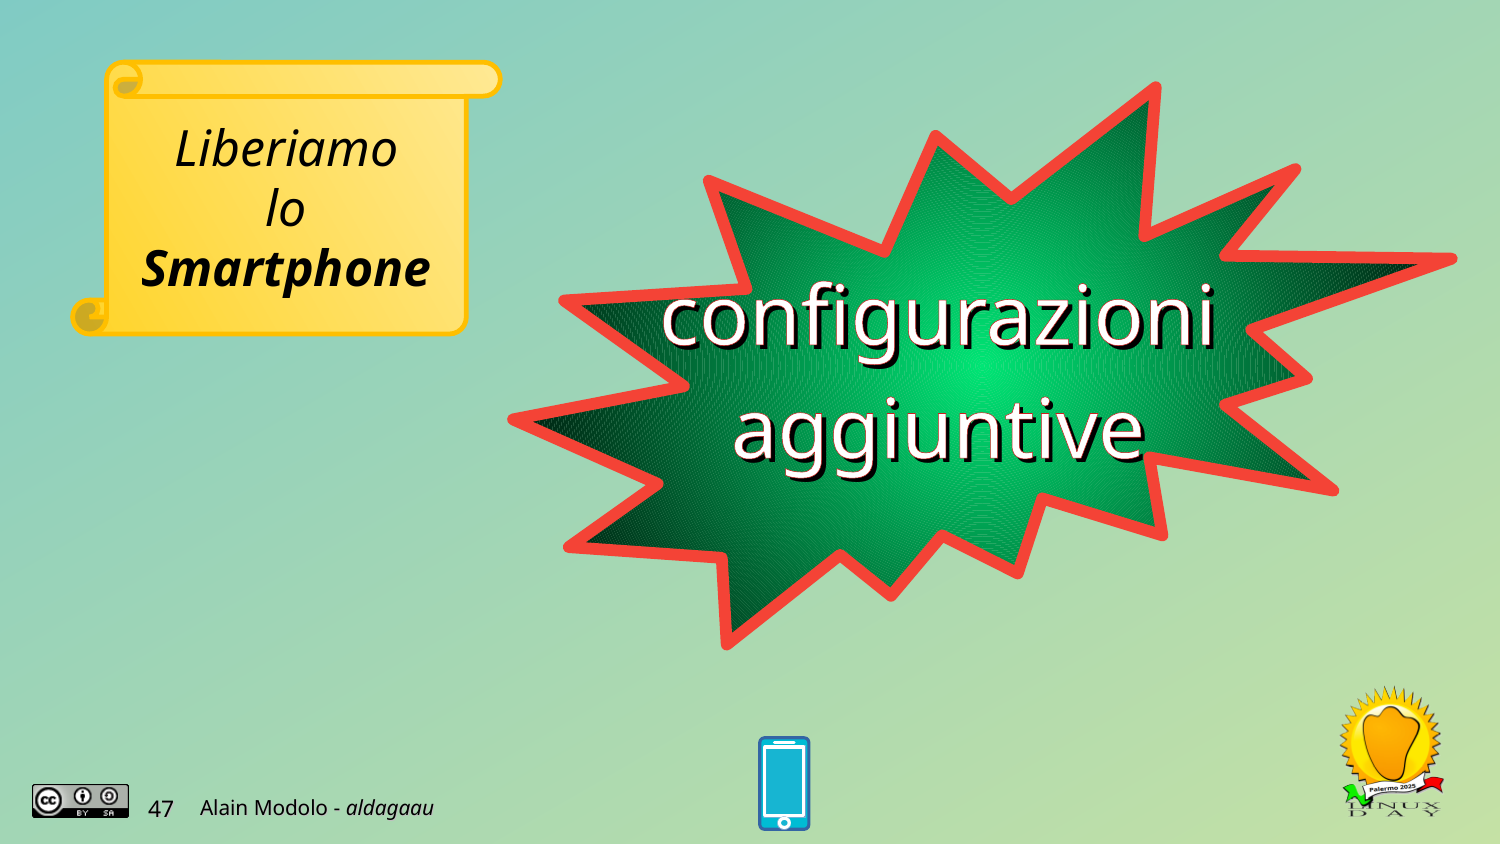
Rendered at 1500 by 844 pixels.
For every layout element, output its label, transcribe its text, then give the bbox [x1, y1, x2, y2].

text_box configurazioni aggiuntive [513, 87, 1452, 645]
text_box Liberiamo lo Smartphone [90, 62, 501, 335]
picture [32, 784, 129, 818]
picture [1233, 670, 1500, 844]
text_box [759, 737, 809, 830]
